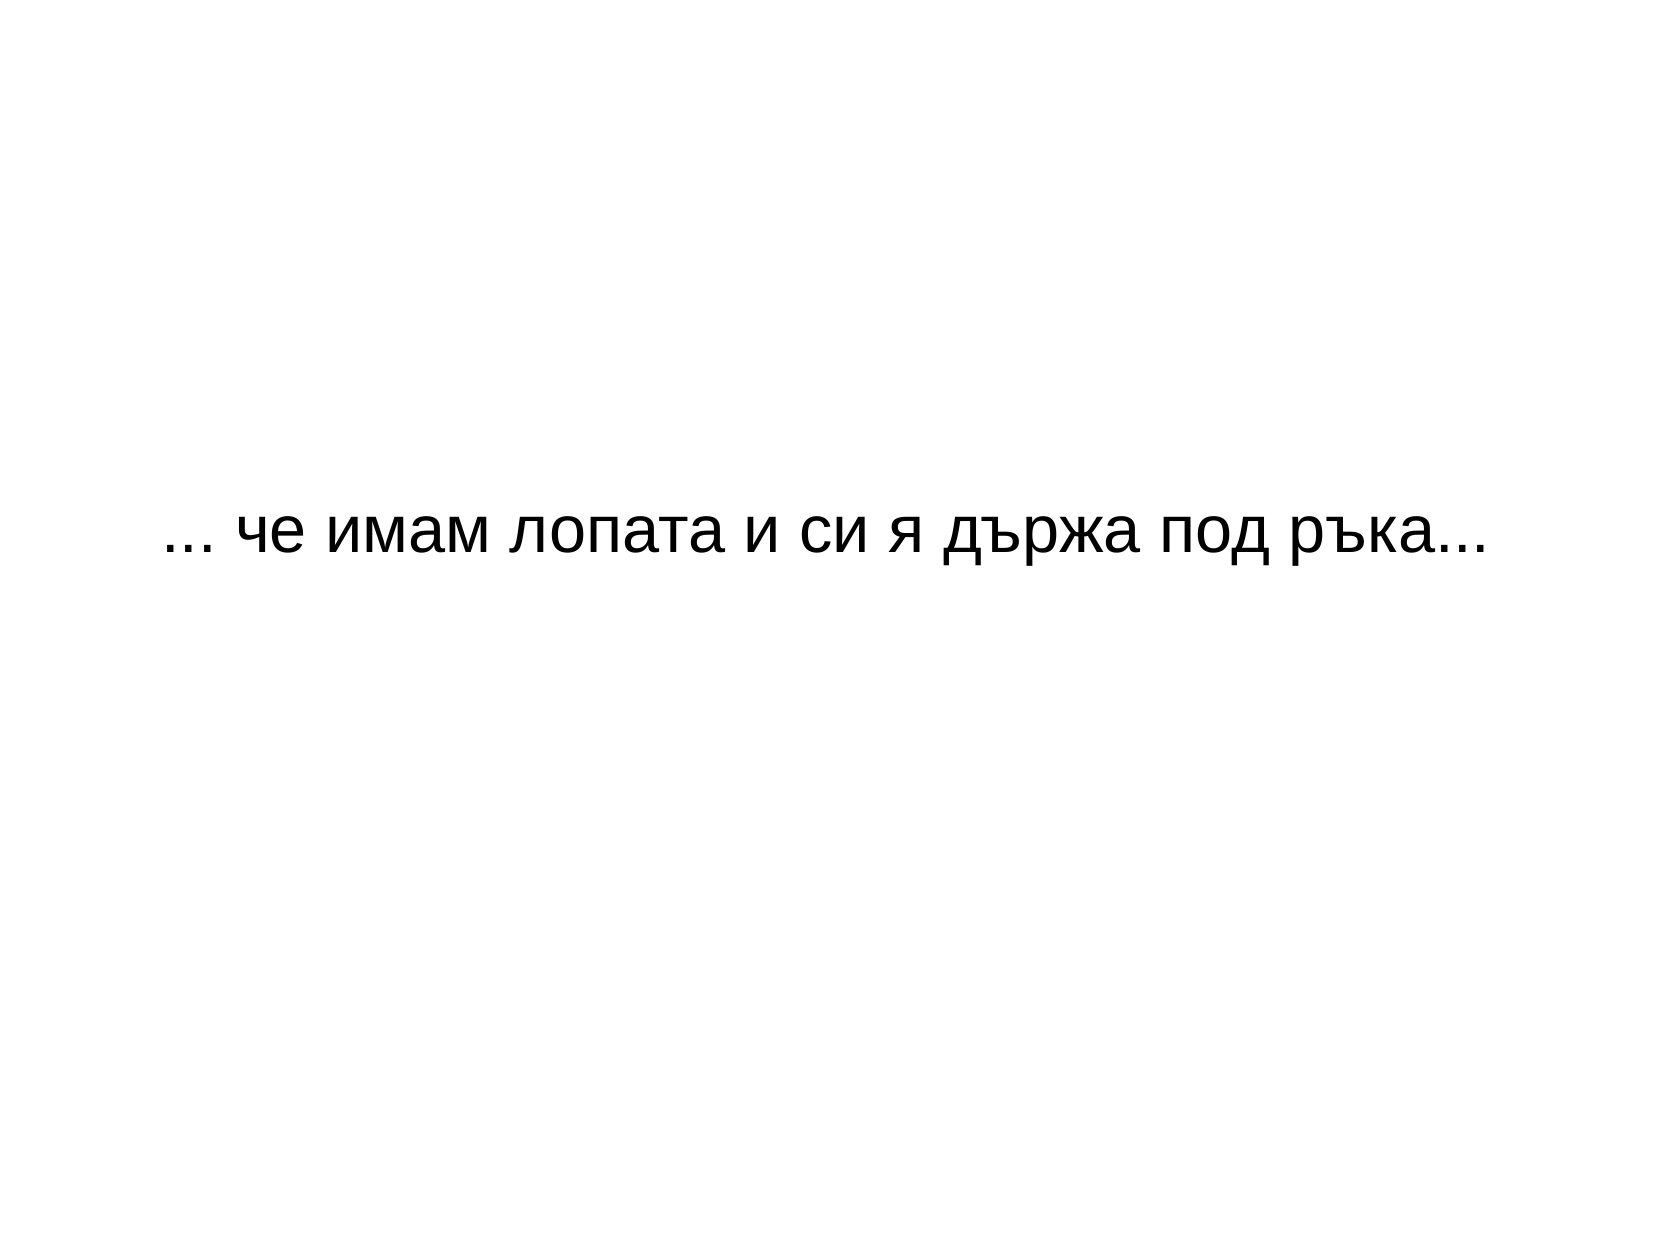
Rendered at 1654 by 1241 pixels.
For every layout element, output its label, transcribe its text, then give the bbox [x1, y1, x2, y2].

subtitle ... че имам лопата и си я държа под ръка... [82, 49, 1571, 1010]
